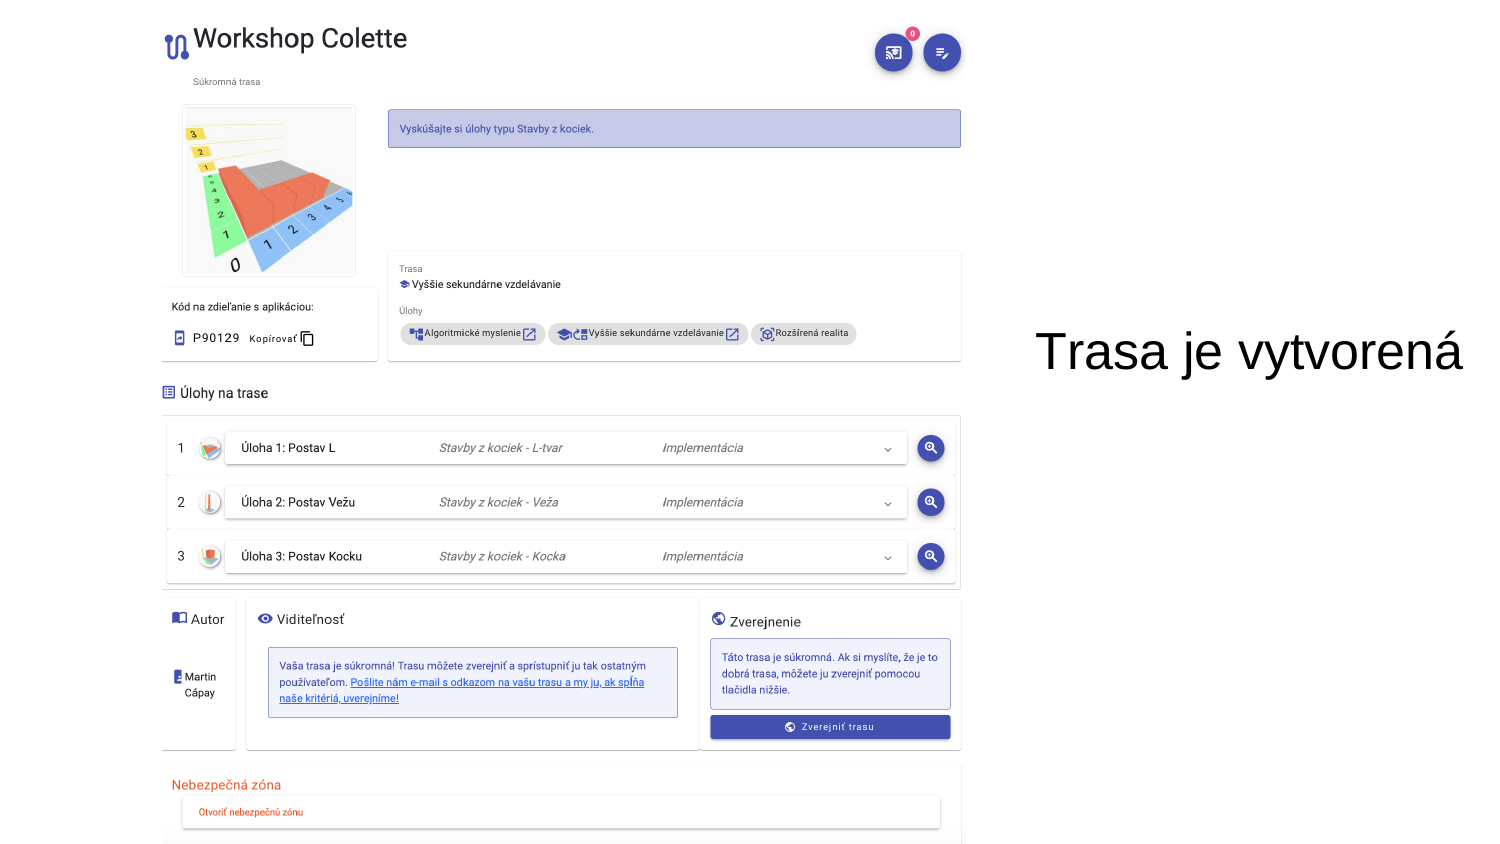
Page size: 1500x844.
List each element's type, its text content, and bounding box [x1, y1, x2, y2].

picture [162, 18, 966, 844]
title Trasa je vytvorená [1020, 302, 1500, 397]
